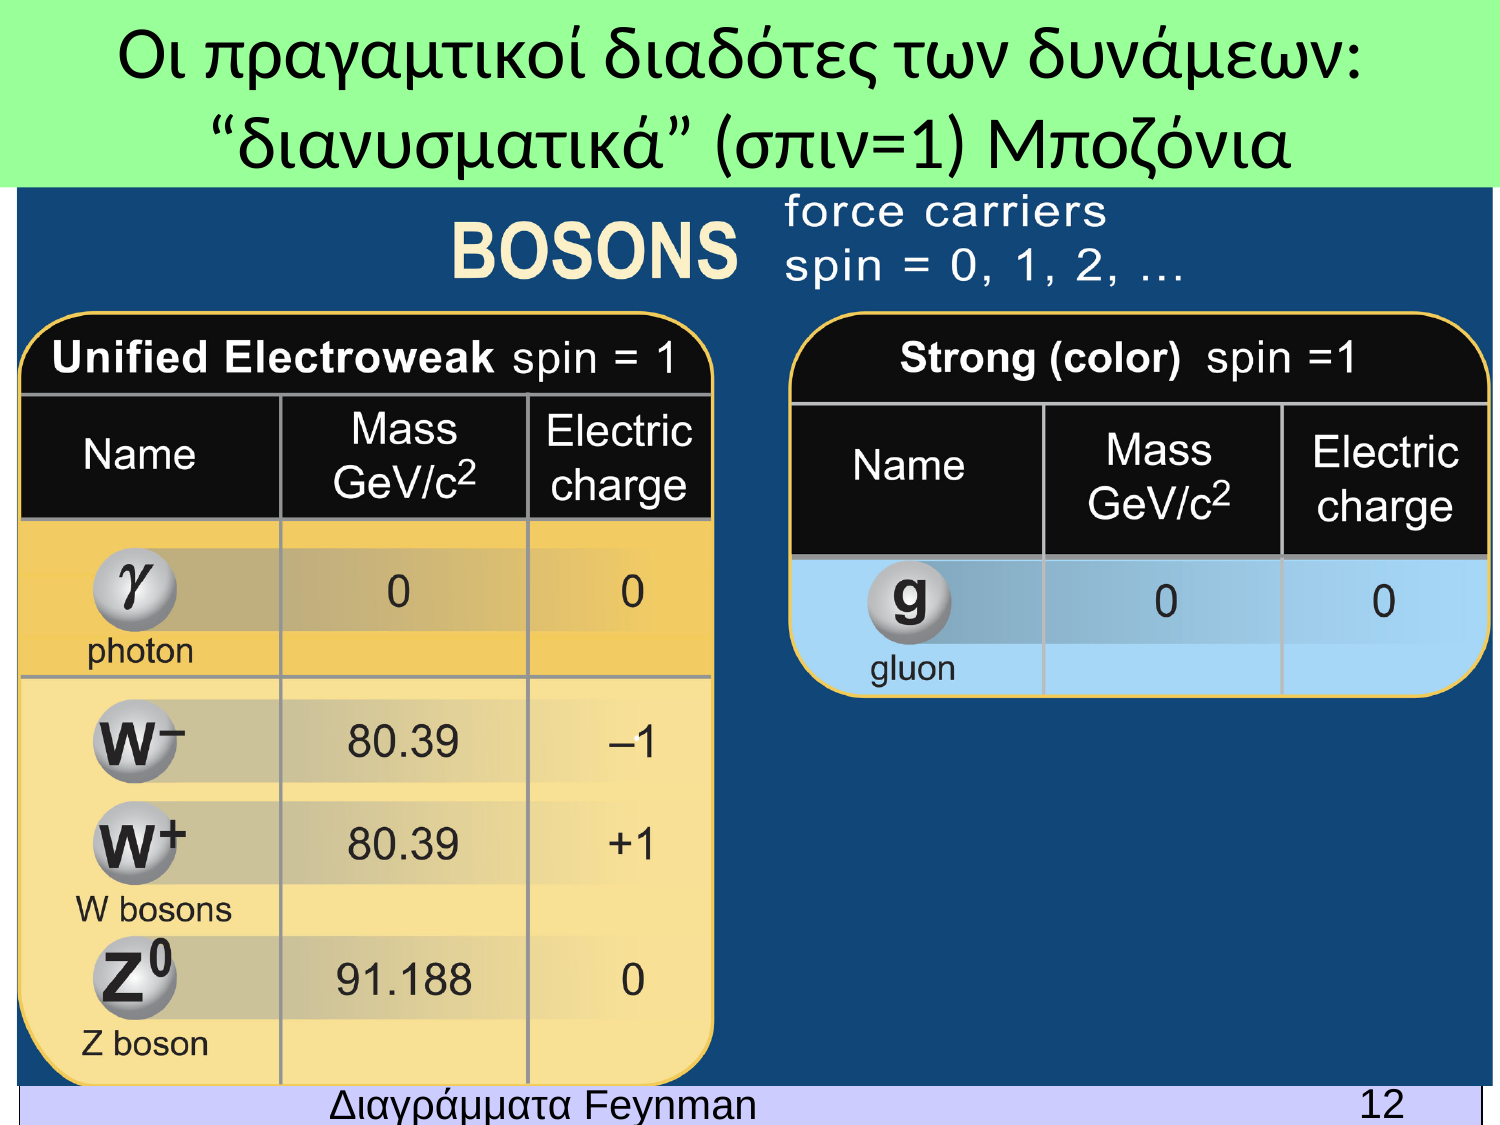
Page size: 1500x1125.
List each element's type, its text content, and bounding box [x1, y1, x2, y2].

picture [6, 188, 1500, 1086]
text_box Οι πραγαμτικοί διαδότες των δυνάμεων: “διανυσματικά” (σπιν=1) Μποζόνια [0, 0, 1500, 188]
